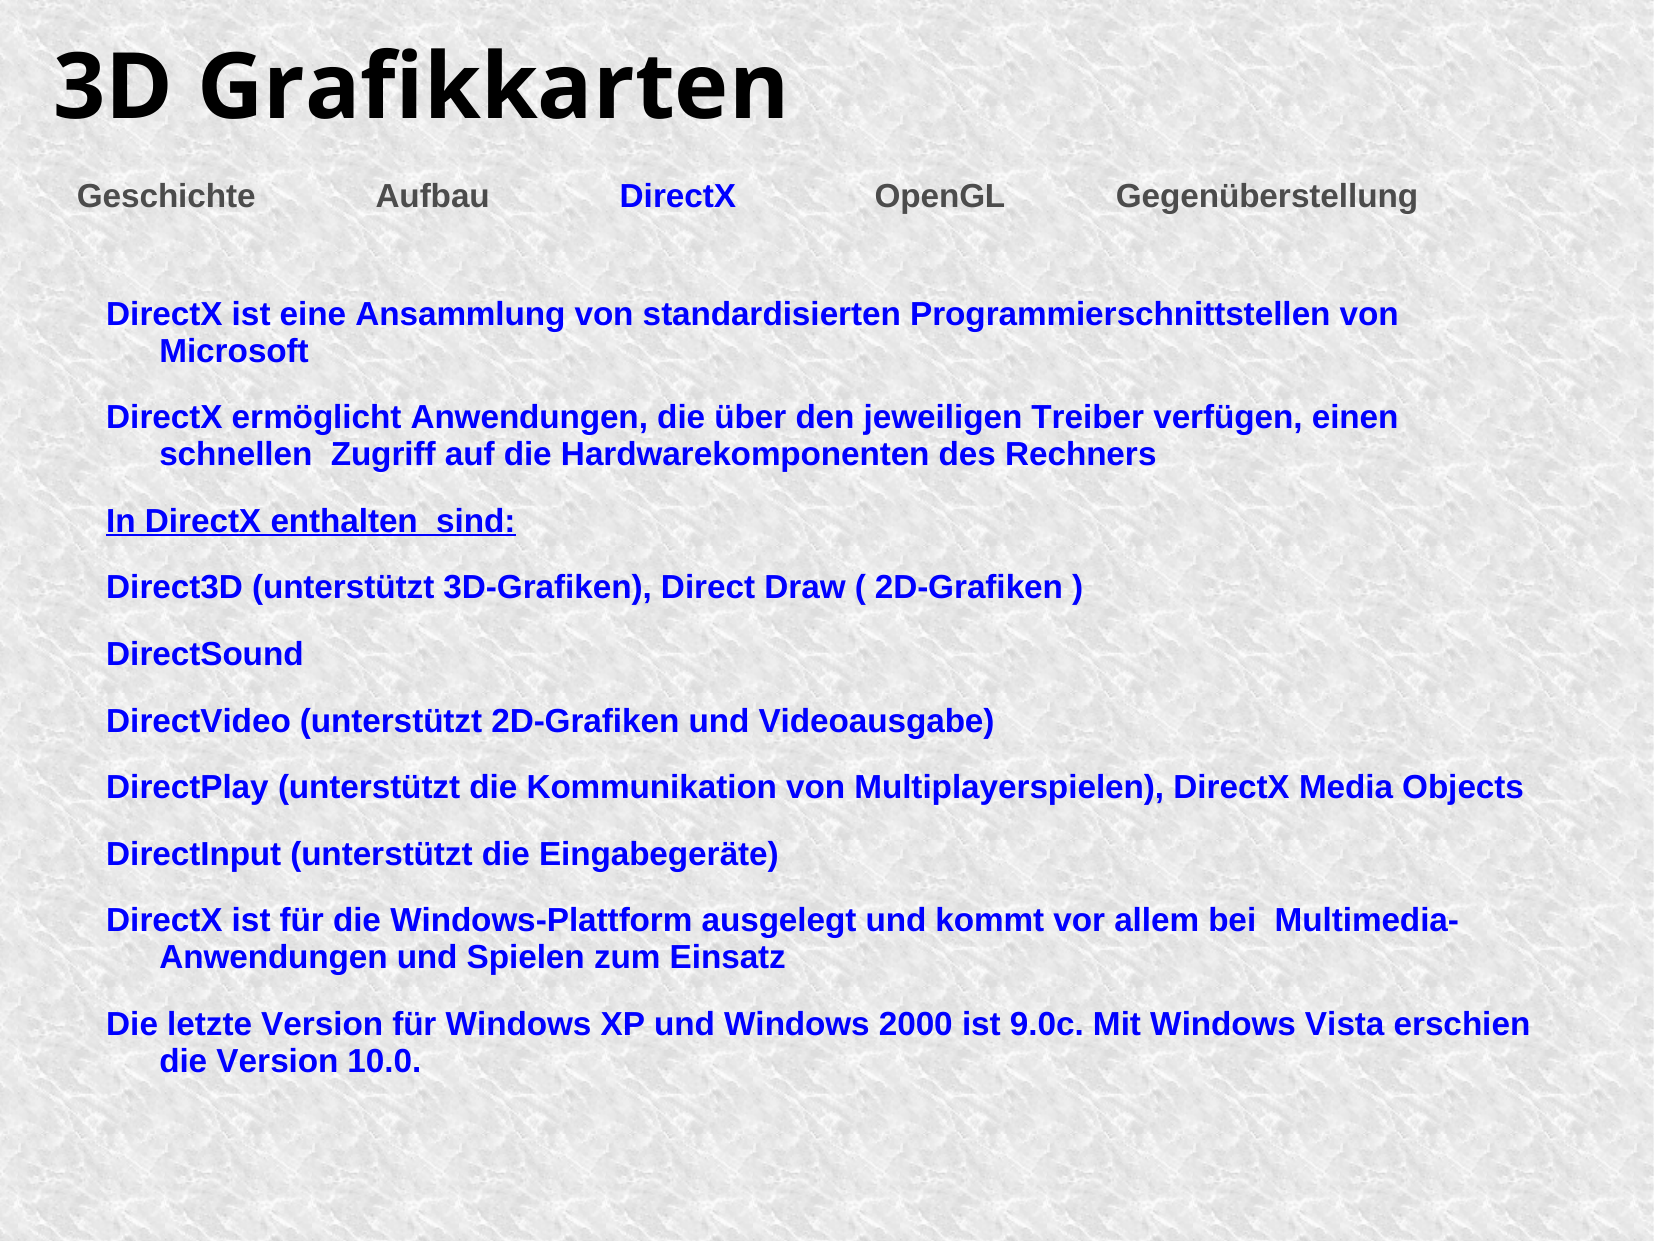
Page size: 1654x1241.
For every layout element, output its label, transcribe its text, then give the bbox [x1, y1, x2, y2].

list DirectX ist eine Ansammlung von standardisierten Programmierschnittstellen von Microsoft DirectX ermöglicht Anwendungen, die über den jeweiligen Treiber verfügen, einen schnellen Zugriff auf die Hardwarekomponenten des Rechners In DirectX enthalten sind: Direct3D (unterstützt 3D-Grafiken), Direct Draw ( 2D-Grafiken ) DirectSound DirectVideo (unterstützt 2D-Grafiken und Videoausgabe) DirectPlay (unterstützt die Kommunikation von Multiplayerspielen), DirectX Media Objects DirectInput (unterstützt die Eingabegeräte) DirectX ist für die Windows-Plattform ausgelegt und kommt vor allem bei Multimedia-Anwendungen und Spielen zum Einsatz Die letzte Version für Windows XP und Windows 2000 ist 9.0c. Mit Windows Vista erschien die Version 10.0. [88, 295, 1536, 1097]
title 3D Grafikkarten [53, 18, 1506, 148]
picture [0, 0, 1654, 1241]
list Geschichte Aufbau DirectX OpenGL Gegenüberstellung [59, 177, 1536, 266]
